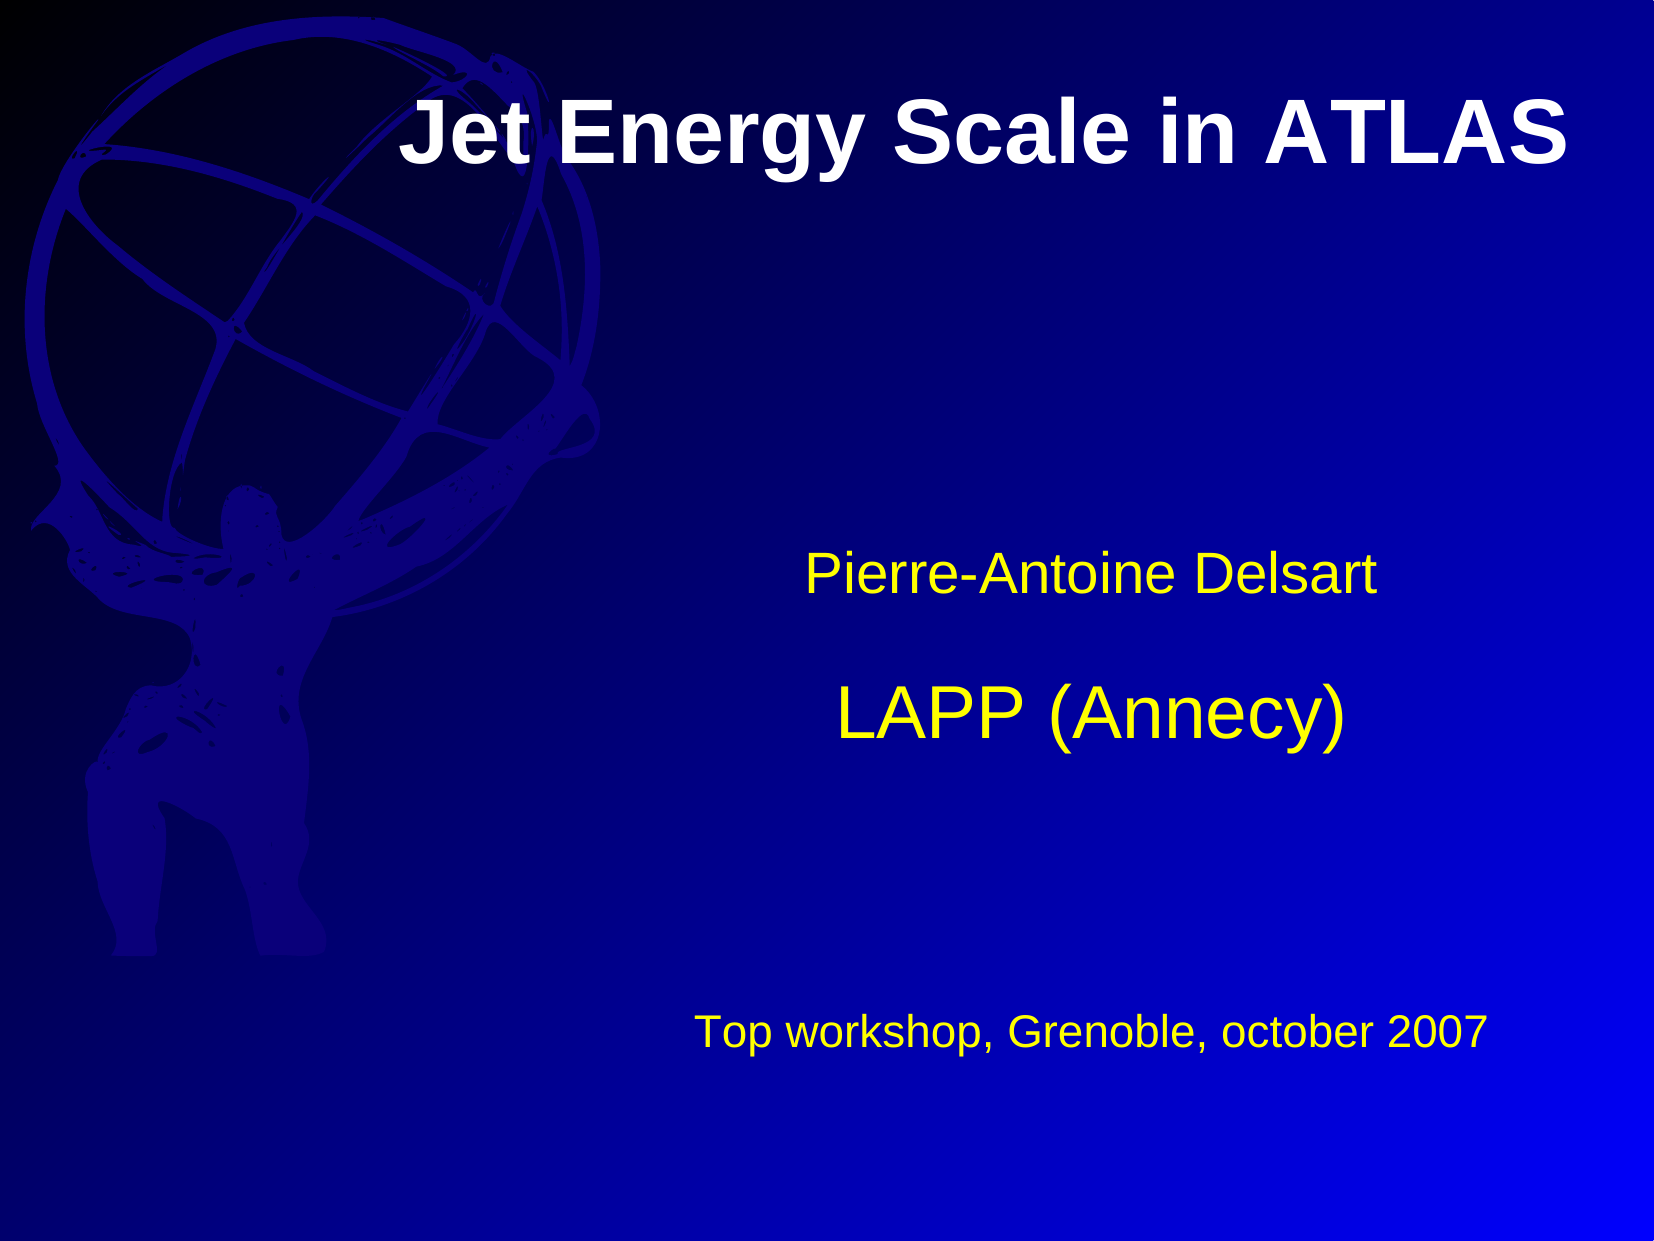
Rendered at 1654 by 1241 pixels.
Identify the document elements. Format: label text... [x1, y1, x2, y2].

text_box Pierre-Antoine Delsart LAPP (Annecy) Top workshop, Grenoble, october 2007 [679, 533, 1505, 1123]
text_box Jet Energy Scale in ATLAS [383, 73, 1586, 207]
